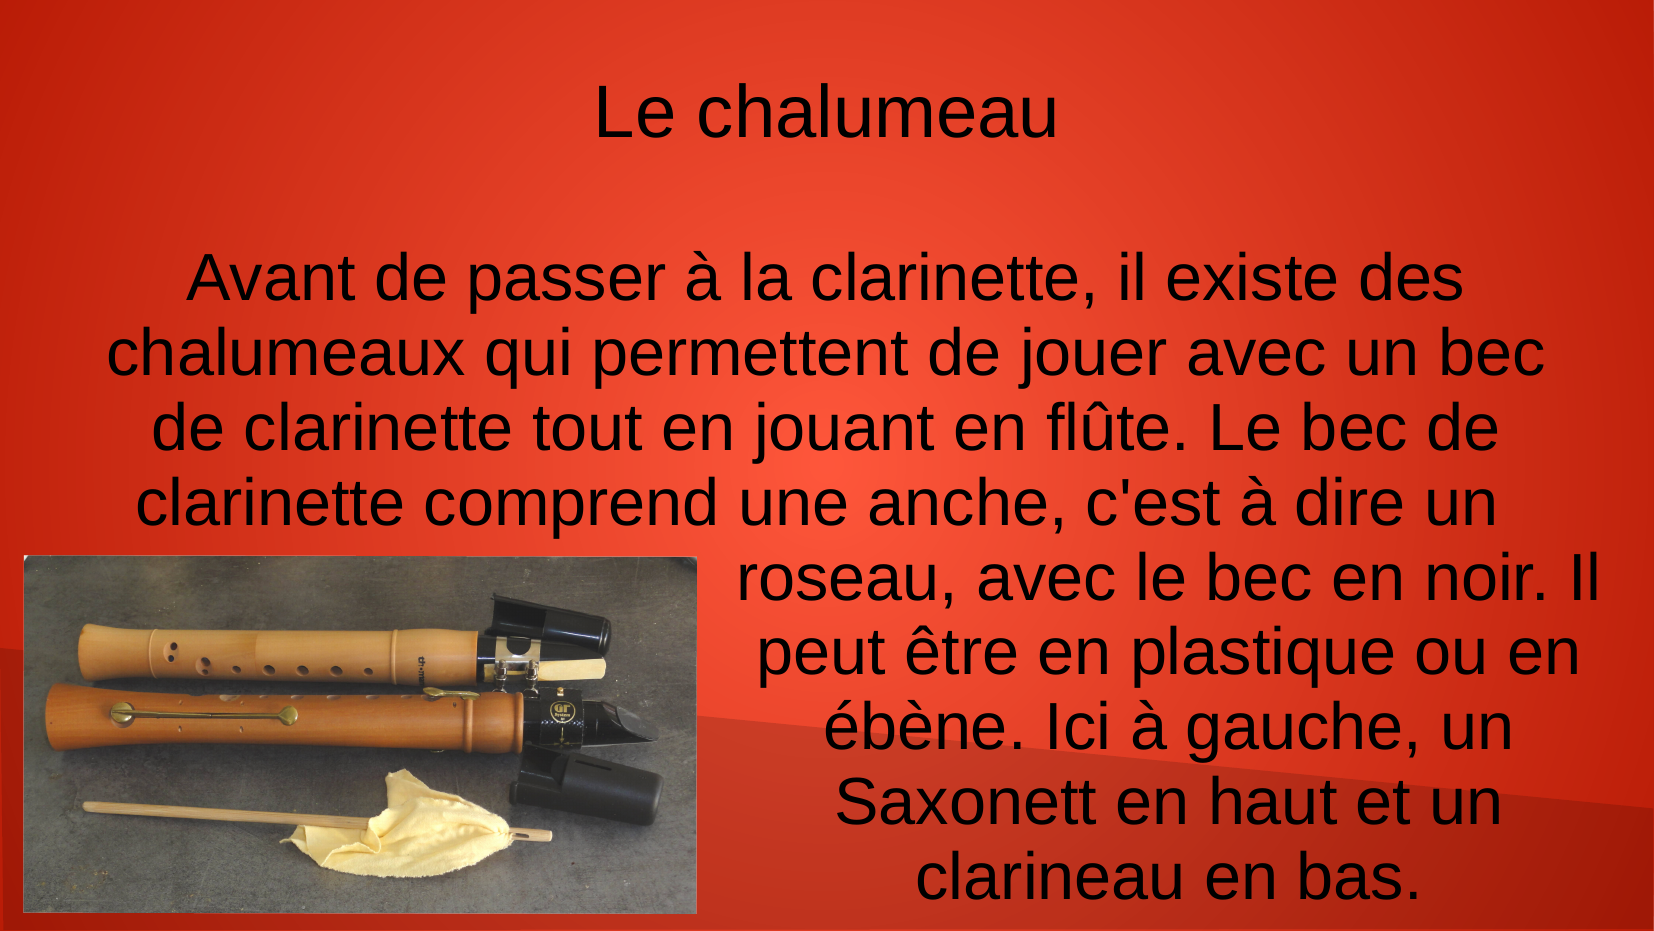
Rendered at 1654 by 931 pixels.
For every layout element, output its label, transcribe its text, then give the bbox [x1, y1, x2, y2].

text_box roseau, avec le bec en noir. Il peut être en plastique ou en ébène. Ici à gauche, un Saxonett en haut et un clarineau en bas. [696, 539, 1642, 914]
title Le chalumeau [82, 35, 1571, 189]
picture [23, 555, 696, 914]
subtitle Avant de passer à la clarinette, il existe des chalumeaux qui permettent de jouer avec un bec de clarinette tout en jouant en flûte. Le bec de clarinette comprend une anche, c'est à dire un [82, 224, 1571, 556]
